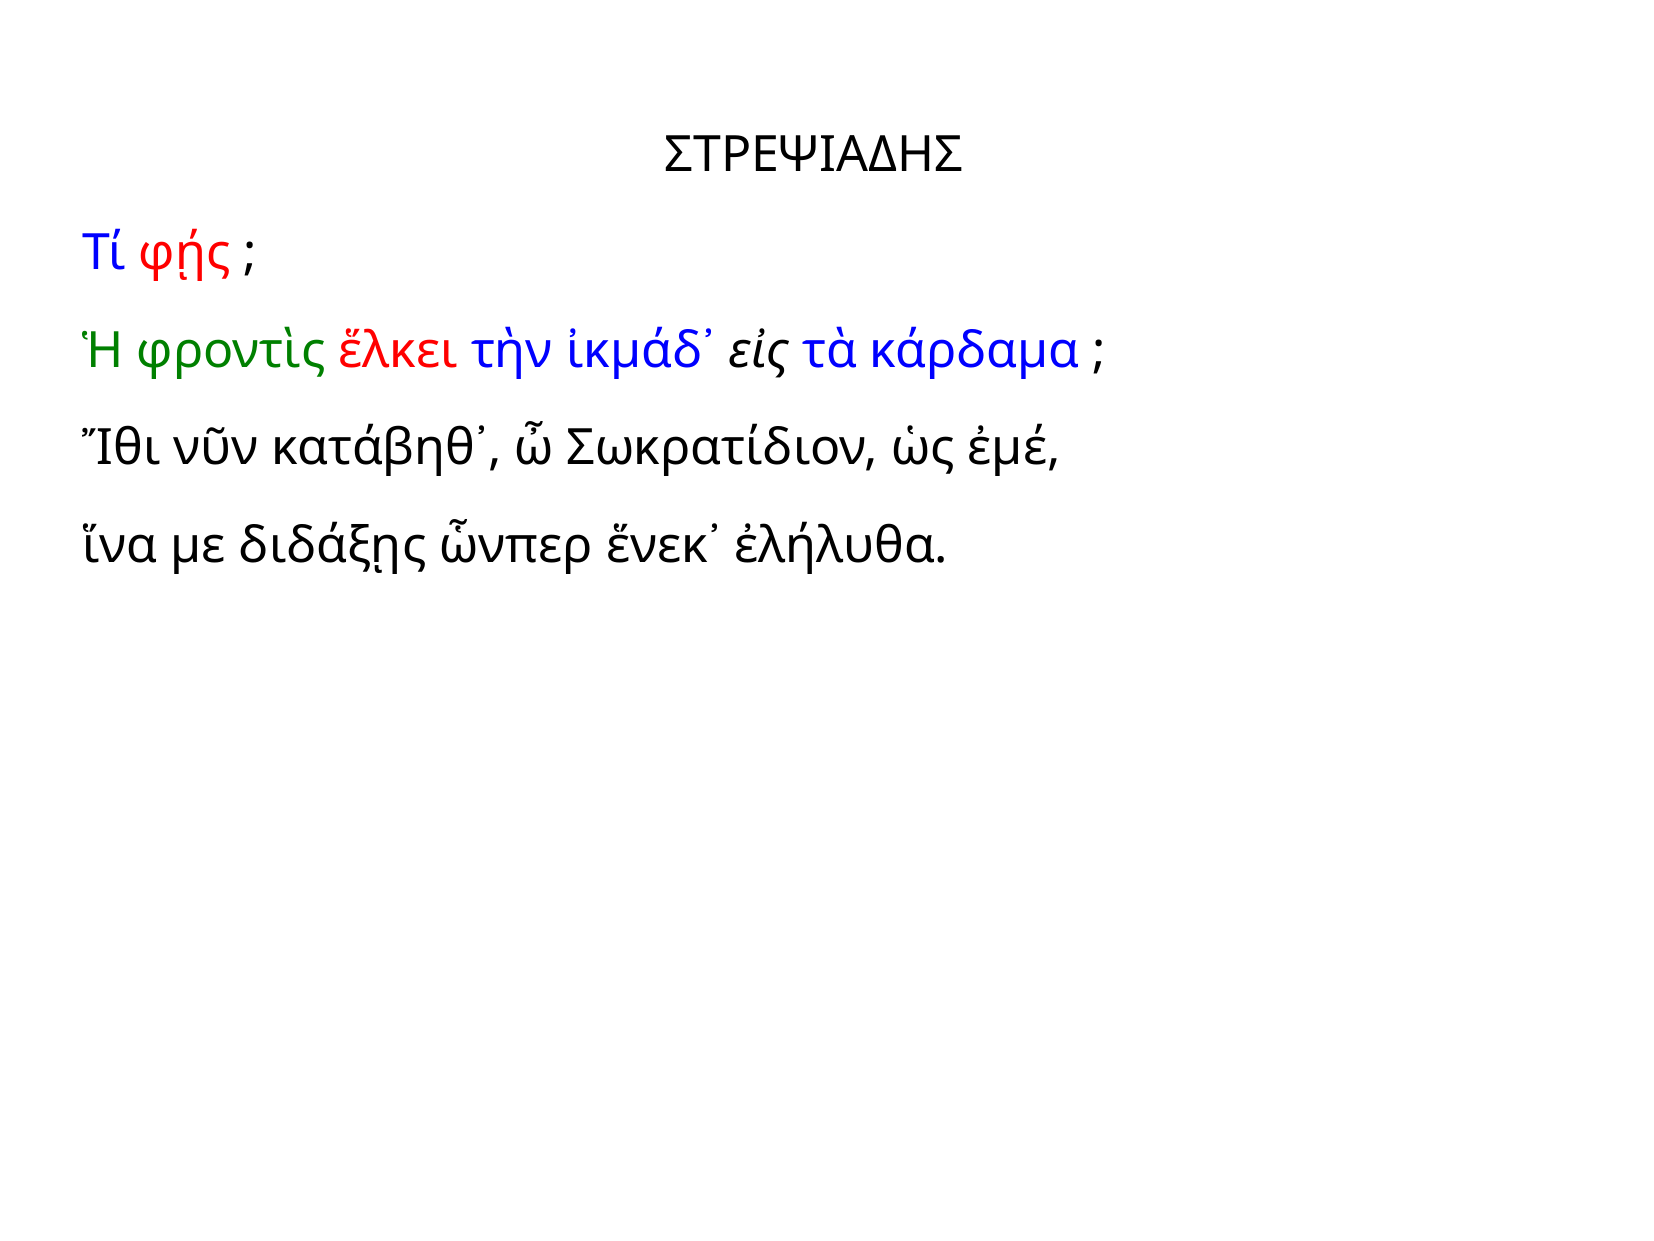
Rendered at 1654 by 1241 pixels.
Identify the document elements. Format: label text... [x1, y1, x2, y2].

list ΣΤΡΕΨΙΑΔΗΣ Τί φῄς ; Ἡ φροντὶς ἕλκει τὴν ἰκμάδ᾿ εἰς τὰ κάρδαμα ; Ἴθι νῦν κατάβηθ᾿, ὦ Σωκρατίδιον, ὡς ἐμέ, ἵνα με διδάξῃς ὧνπερ ἕνεκ᾿ ἐλήλυθα. [82, 118, 1571, 1222]
